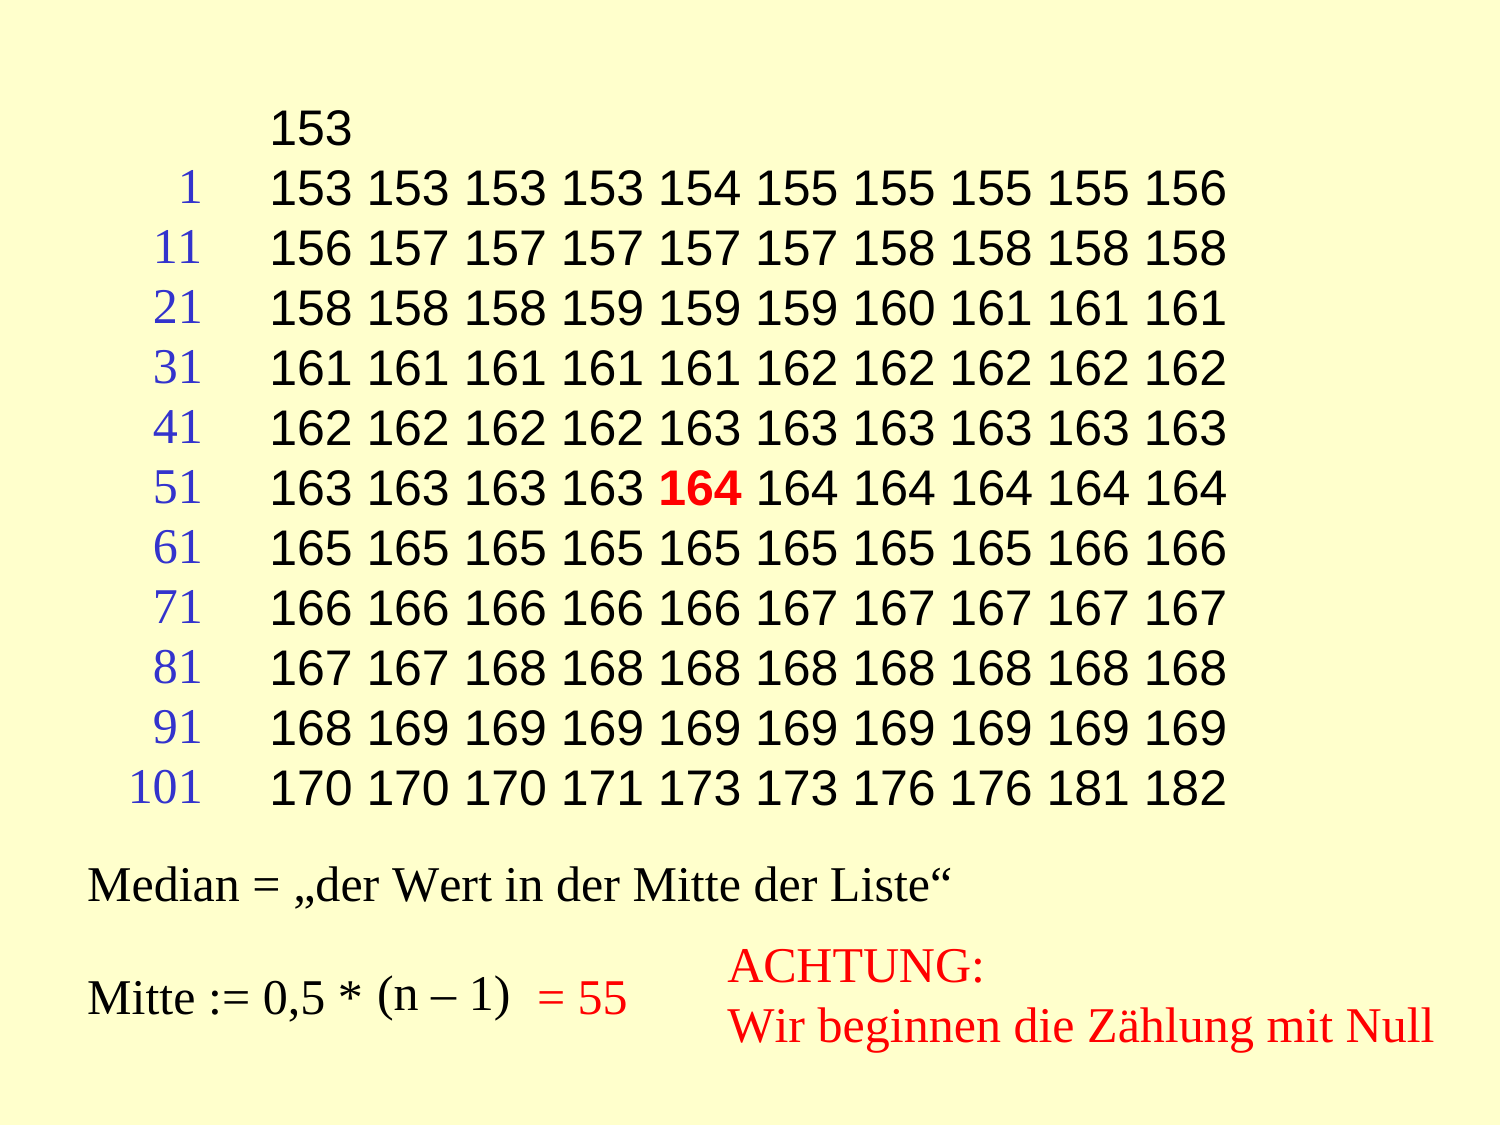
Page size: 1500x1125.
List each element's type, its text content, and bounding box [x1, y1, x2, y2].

text_box 1 11 21 31 41 51 61 71 81 91 101 [113, 145, 218, 821]
text_box Median = „der Wert in der Mitte der Liste“ [72, 844, 969, 920]
text_box ACHTUNG: Wir beginnen die Zählung mit Null [712, 924, 1451, 1061]
text_box Mitte := 0,5 * [72, 956, 391, 1033]
text_box 153 153 153 153 153 154 155 155 155 155 156 156 157 157 157 157 157 158 158 158 158 158 158 158 159 159 159 160 161 161 161 161 161 161 161 161 162 162 162 162 162 162 162 162 162 163 163 163 163 163 163 163 163 163 163 164 164 164 164 164 164 165 165 165 165 165 165 165 165 166 166 166 166 166 166 166 167 167 167 167 167 167 167 168 168 168 168 168 168 168 168 168 169 169 169 169 169 169 169 169 169 170 170 170 171 173 173 176 176 181 182 [254, 87, 1243, 823]
text_box (n – 1) [362, 952, 526, 1028]
text_box = 55 [522, 956, 643, 1033]
